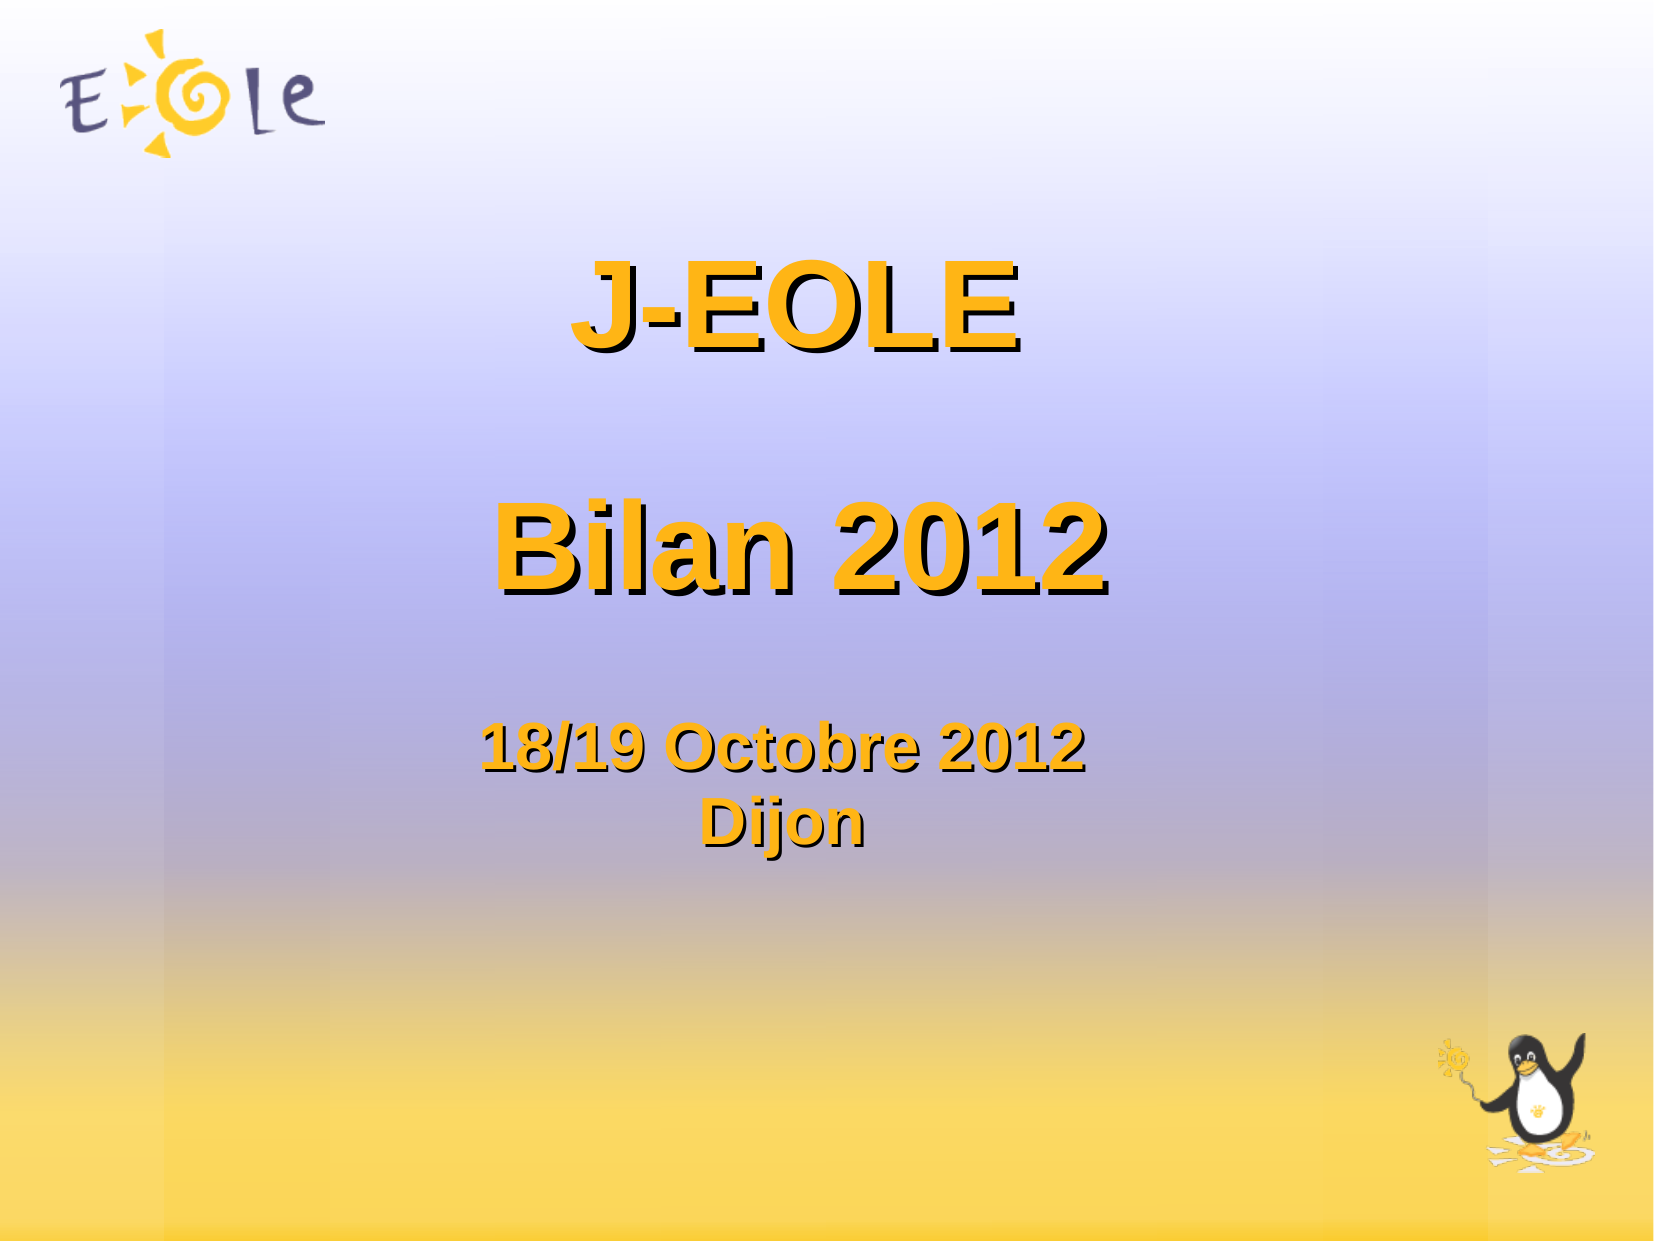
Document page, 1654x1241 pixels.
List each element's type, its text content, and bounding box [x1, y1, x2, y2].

picture [0, 0, 1654, 1241]
title J-EOLE Bilan 2012 18/19 Octobre 2012 Dijon [38, 186, 1527, 906]
